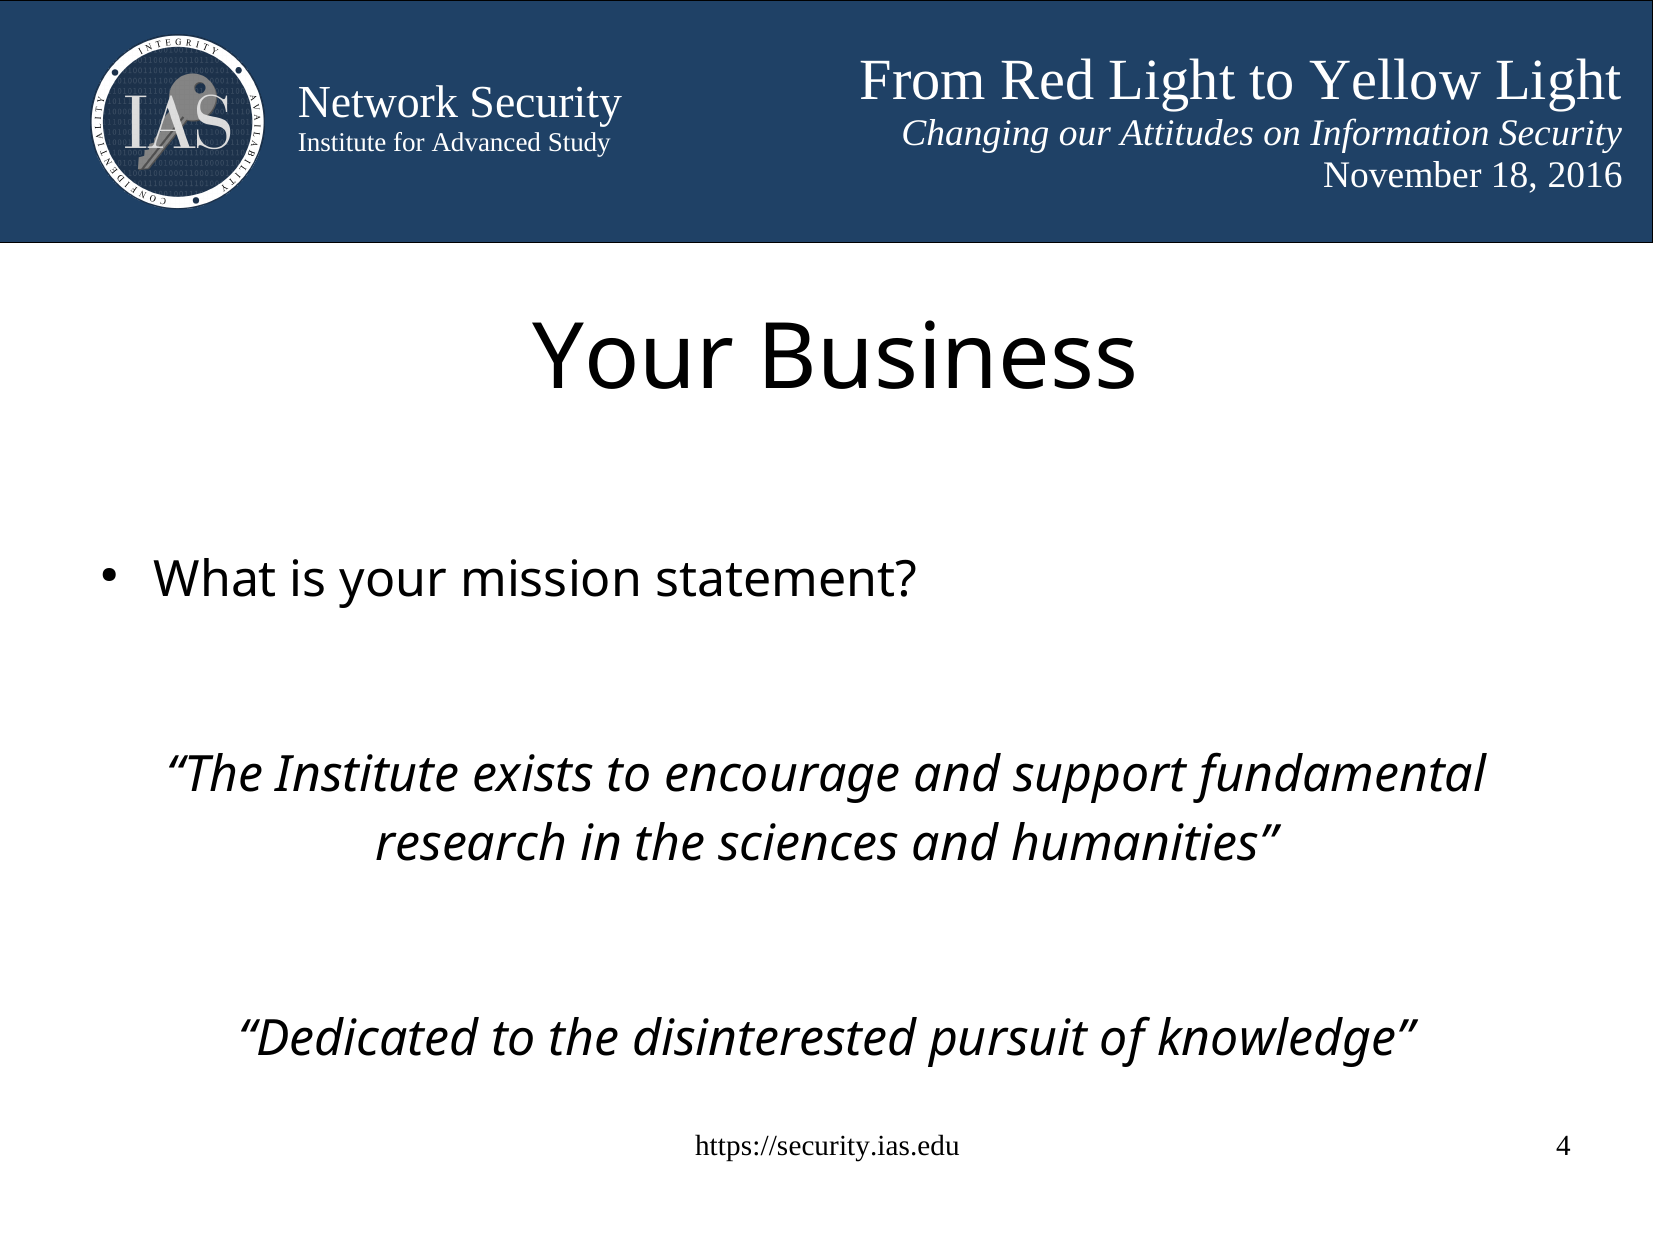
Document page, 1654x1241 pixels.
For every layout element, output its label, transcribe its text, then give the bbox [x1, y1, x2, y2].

list Your Business What is your mission statement? “The Institute exists to encourage and support fundamental research in the sciences and humanities” “Dedicated to the disinterested pursuit of knowledge” [82, 290, 1571, 1113]
picture [72, 16, 283, 228]
